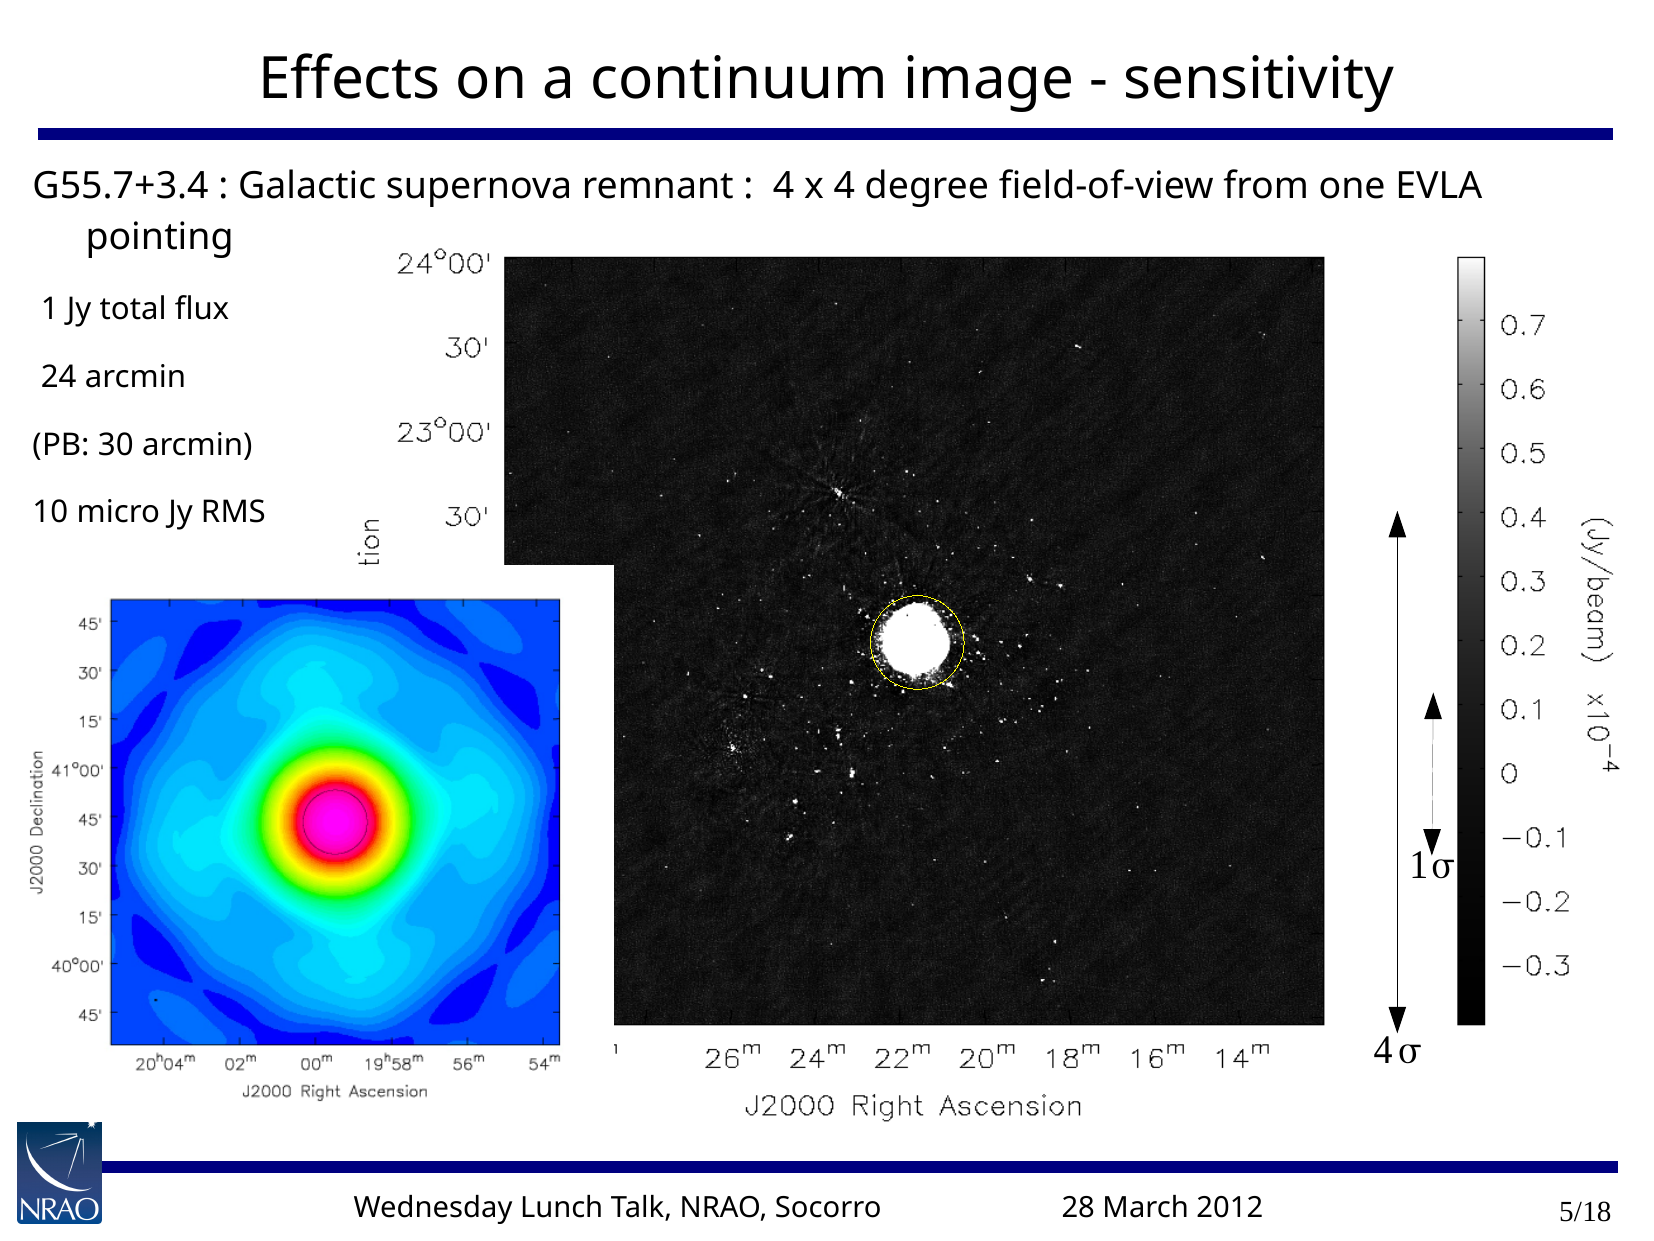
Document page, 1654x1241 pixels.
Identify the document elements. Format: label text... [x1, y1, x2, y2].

picture [0, 200, 1653, 1224]
text_box G55.7+3.4 : Galactic supernova remnant : 4 x 4 degree field-of-view from one EVLA pointing 1 Jy total flux 24 arcmin (PB: 30 arcmin) 10 micro Jy RMS [14, 158, 1576, 522]
chart [1361, 1027, 1431, 1073]
chart [1399, 843, 1466, 889]
title Effects on a continuum image - sensitivity [82, 39, 1571, 113]
